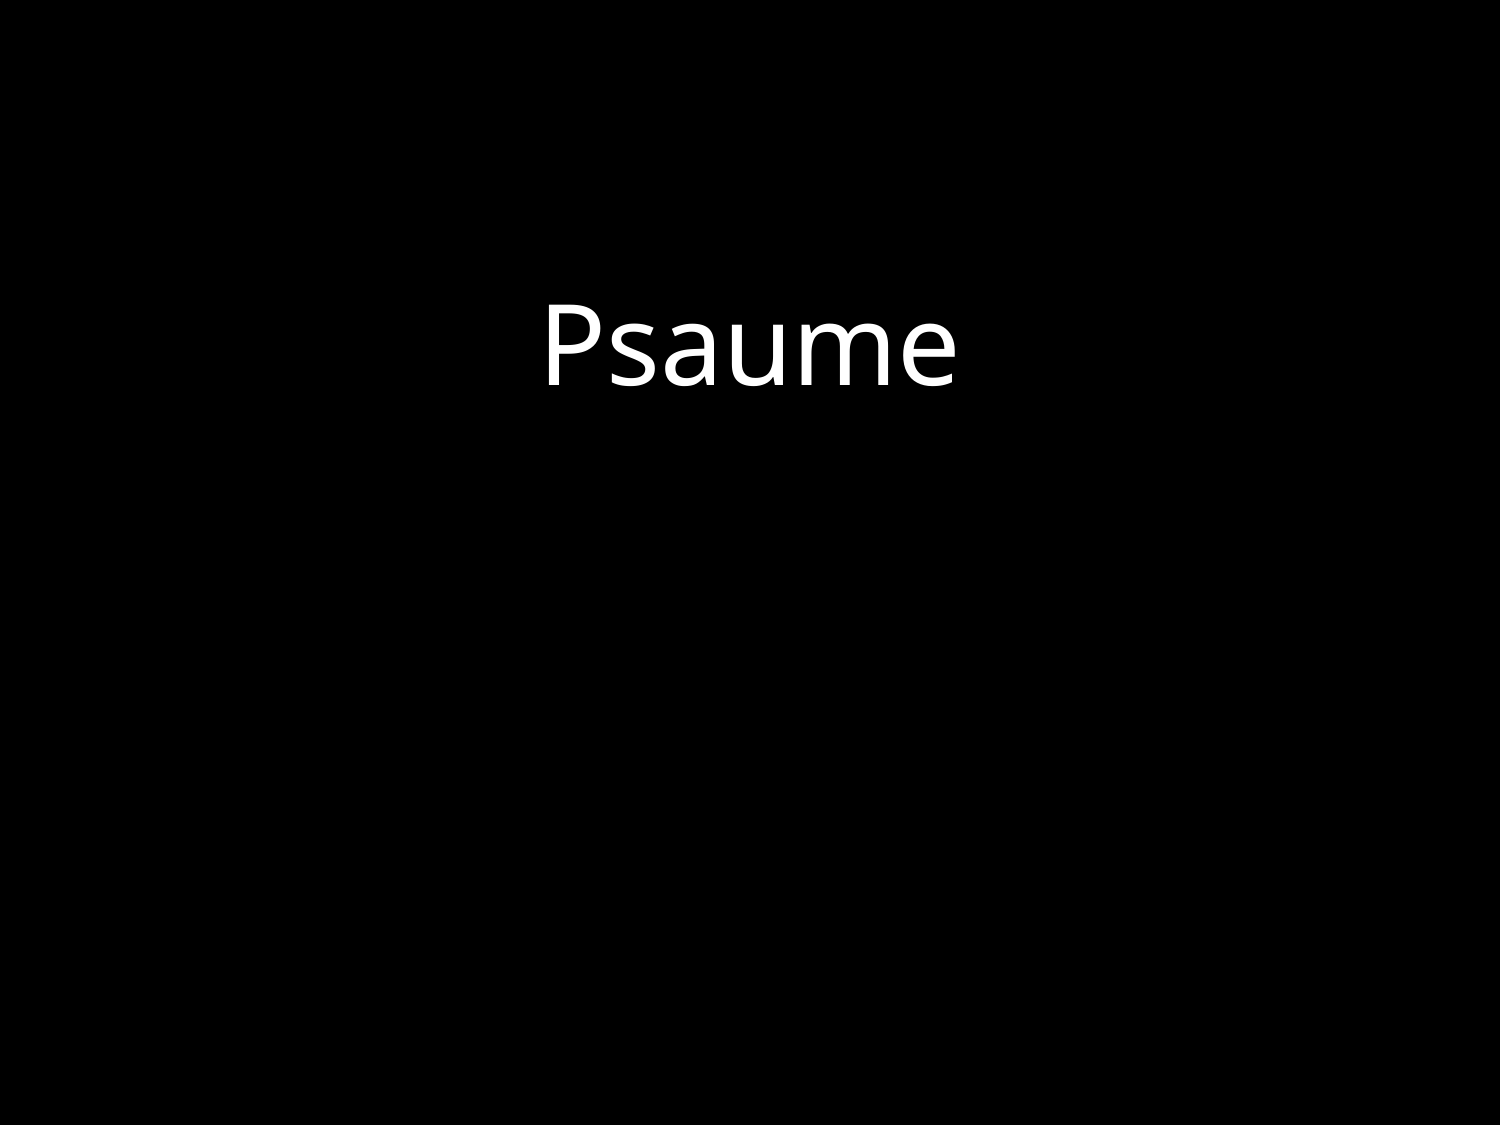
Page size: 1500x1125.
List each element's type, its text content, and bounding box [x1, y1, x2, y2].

text_box Psaume [75, 66, 1426, 1005]
